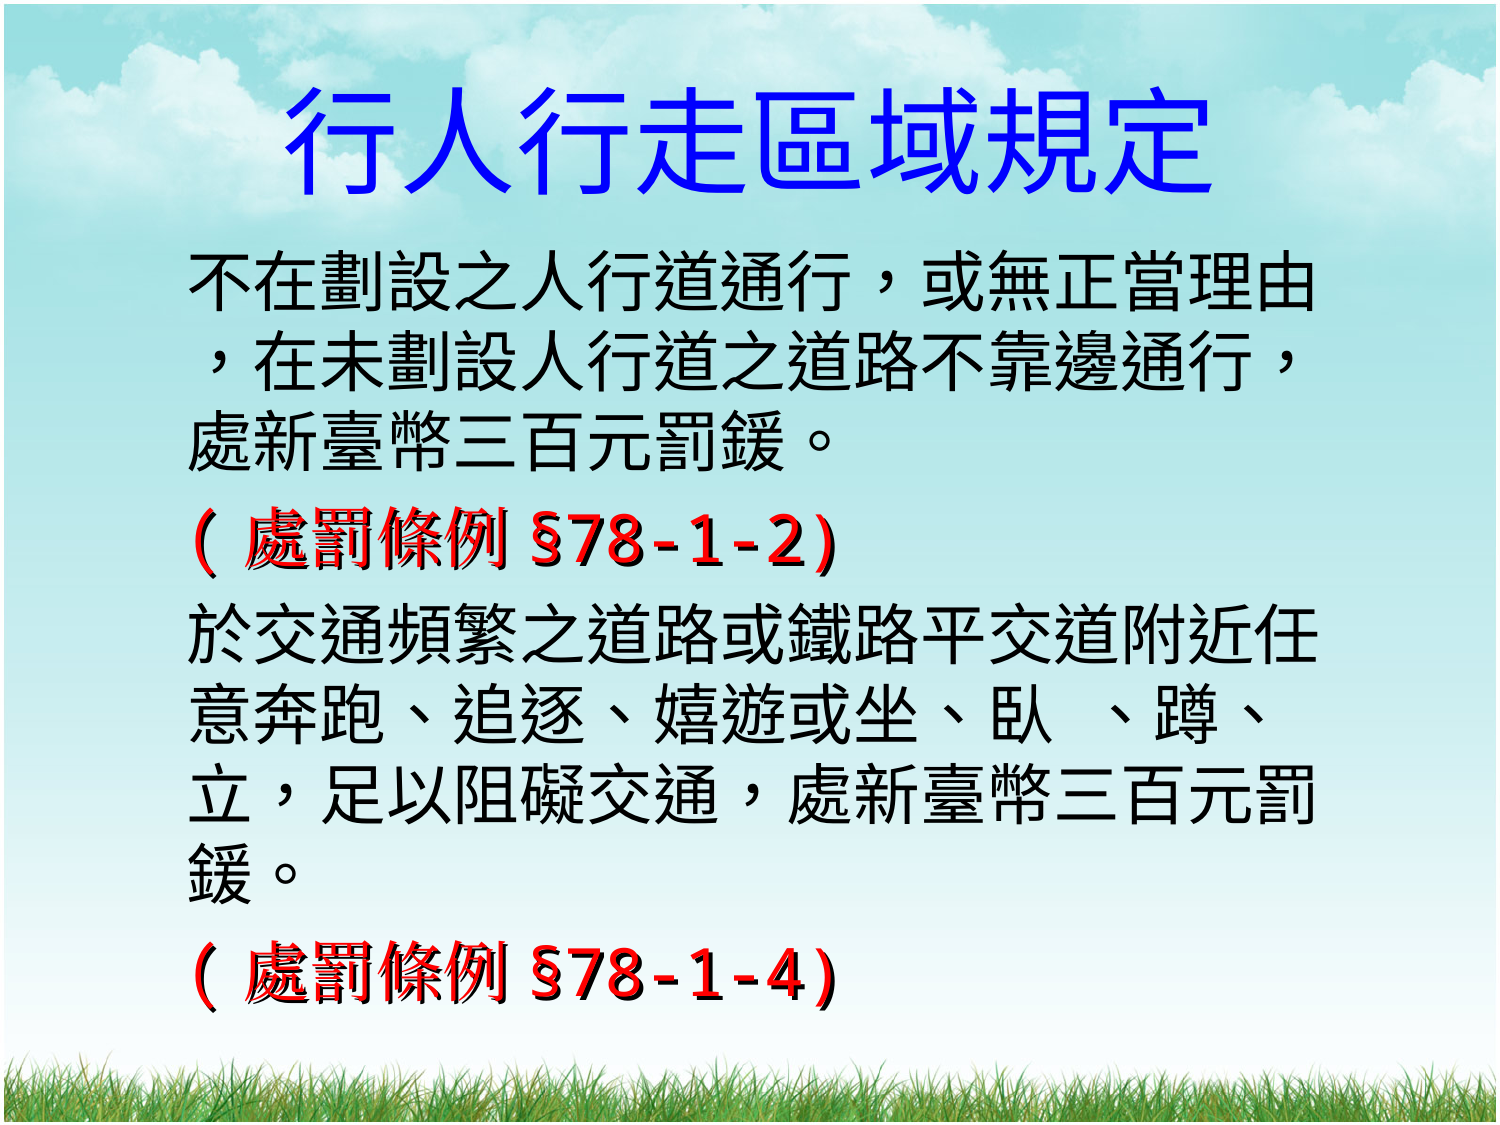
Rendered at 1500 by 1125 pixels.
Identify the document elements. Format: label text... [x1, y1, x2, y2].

picture [0, 0, 1500, 1125]
title 行人行走區域規定 [75, 45, 1426, 233]
list 不在劃設之人行道通行，或無正當理由，在未劃設人行道之道路不靠邊通行，處新臺幣三百元罰鍰。 (處罰條例§78-1-2) 於交通頻繁之道路或鐵路平交道附近任意奔跑、追逐、嬉遊或坐、臥 、蹲、立，足以阻礙交通，處新臺幣三百元罰鍰。 (處罰條例§78-1-4) [171, 231, 1343, 1035]
